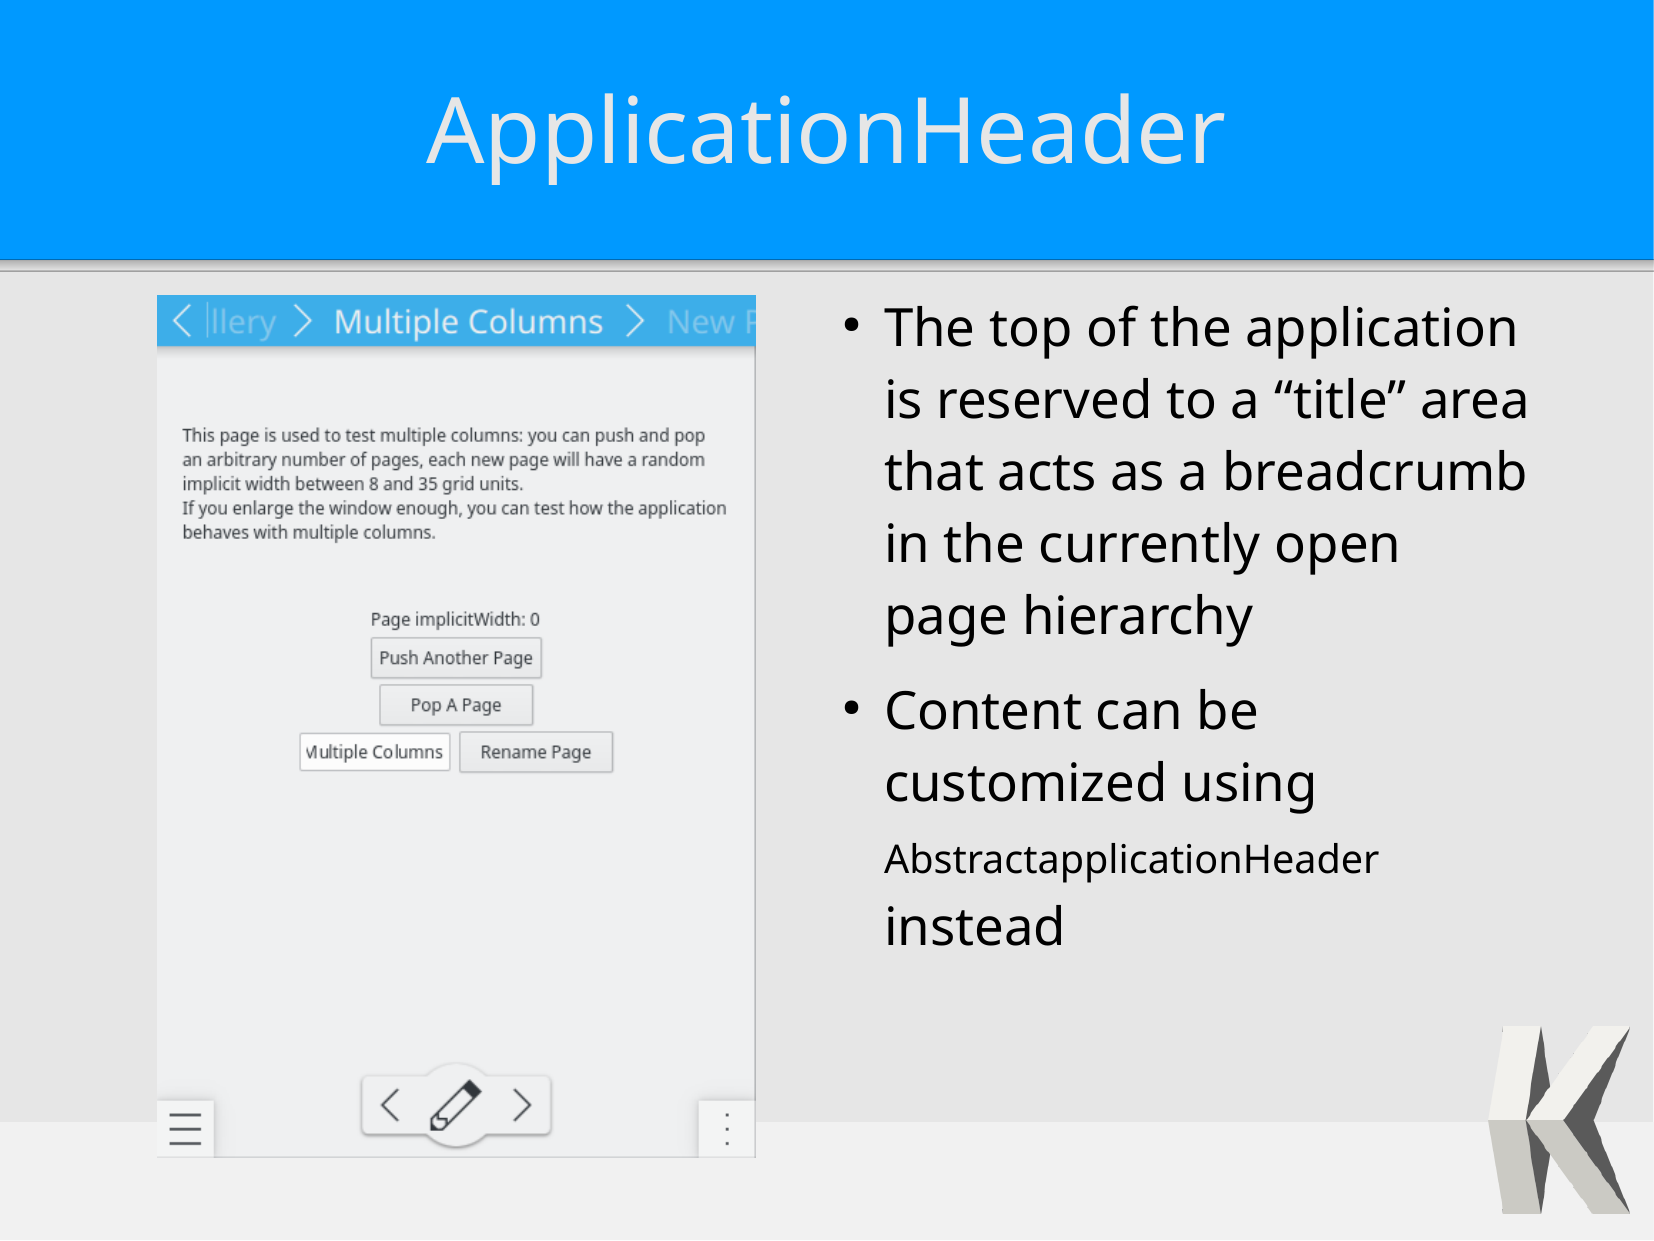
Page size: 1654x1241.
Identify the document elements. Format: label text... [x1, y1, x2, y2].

picture [1488, 1026, 1630, 1214]
picture [157, 295, 756, 1158]
title ApplicationHeader [82, 24, 1571, 232]
list The top of the application is reserved to a “title” area that acts as a breadcrumb in the currently open page hierarchy Content can be customized using AbstractapplicationHeader instead [828, 290, 1539, 1010]
